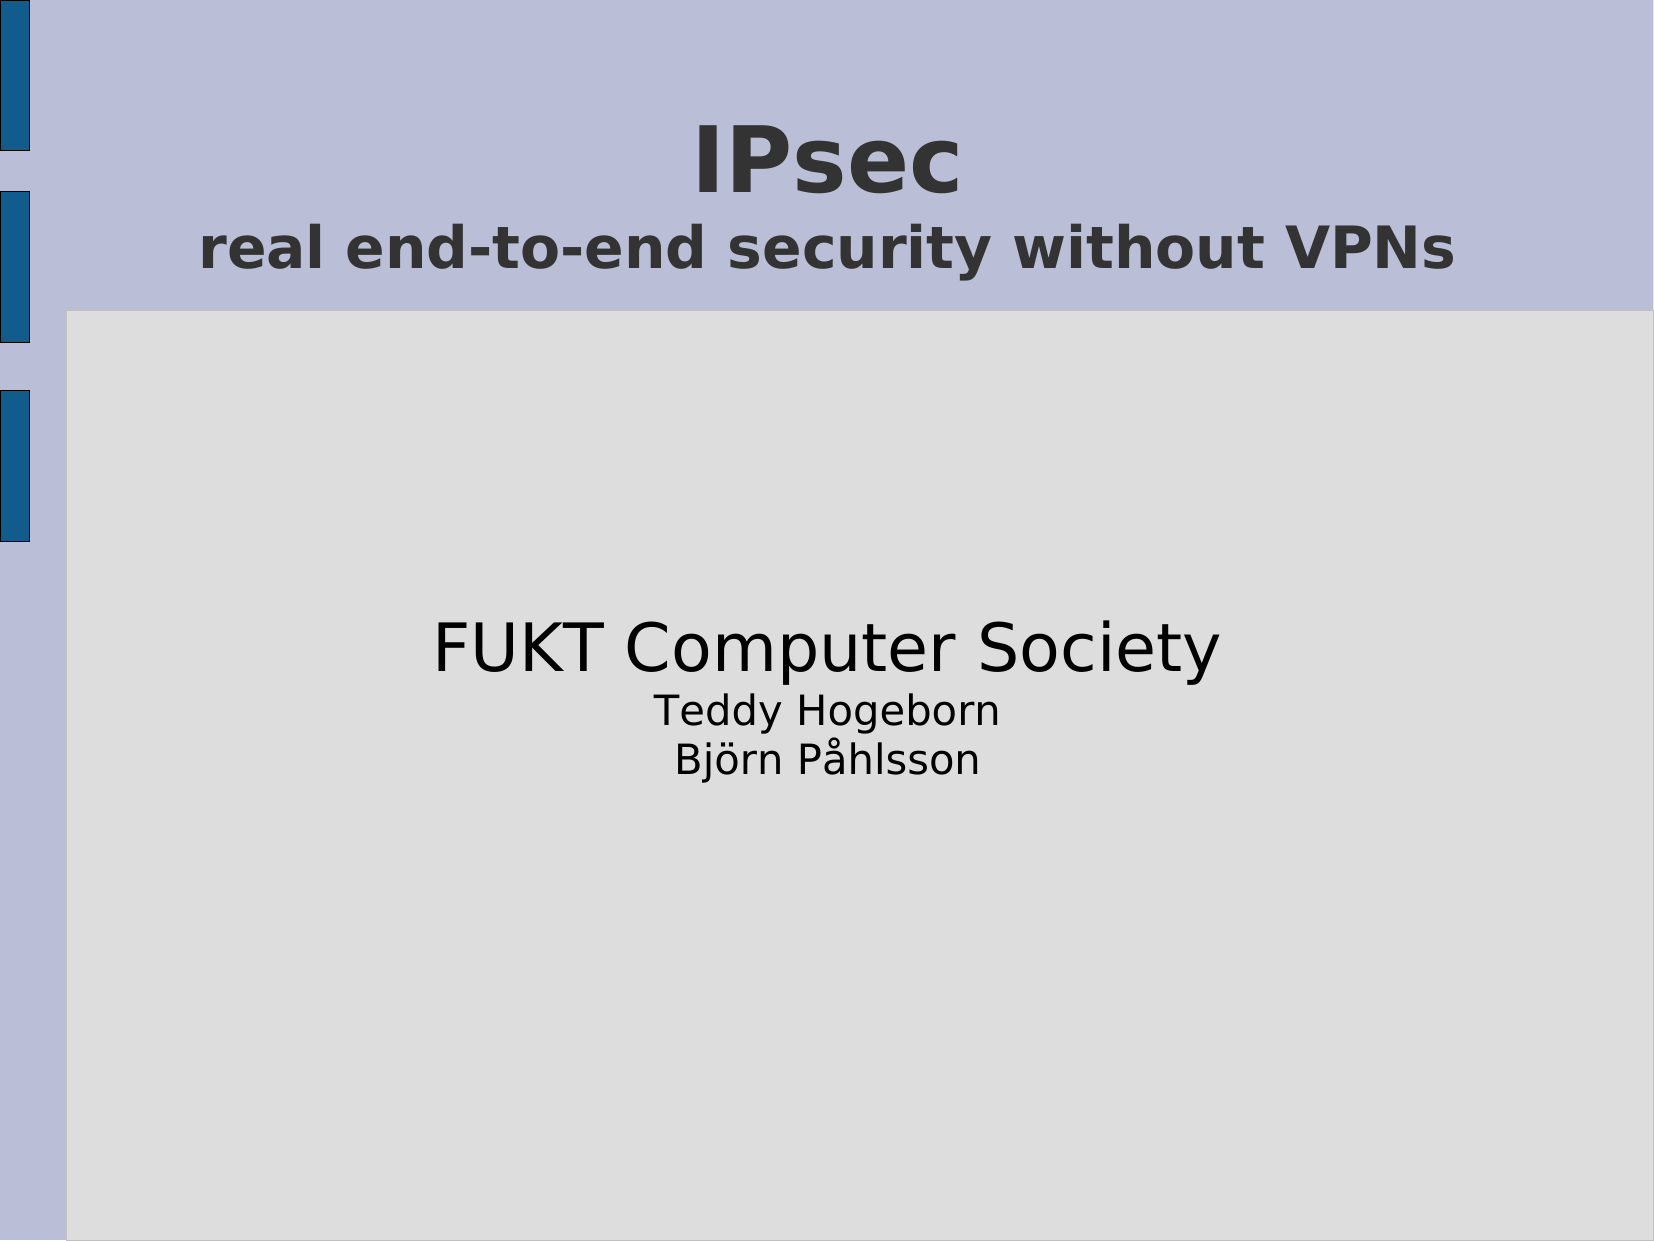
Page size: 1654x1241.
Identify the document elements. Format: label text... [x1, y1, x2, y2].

subtitle FUKT Computer Society Teddy Hogeborn Björn Påhlsson [121, 344, 1534, 1127]
title IPsec real end-to-end security without VPNs [121, 91, 1534, 299]
